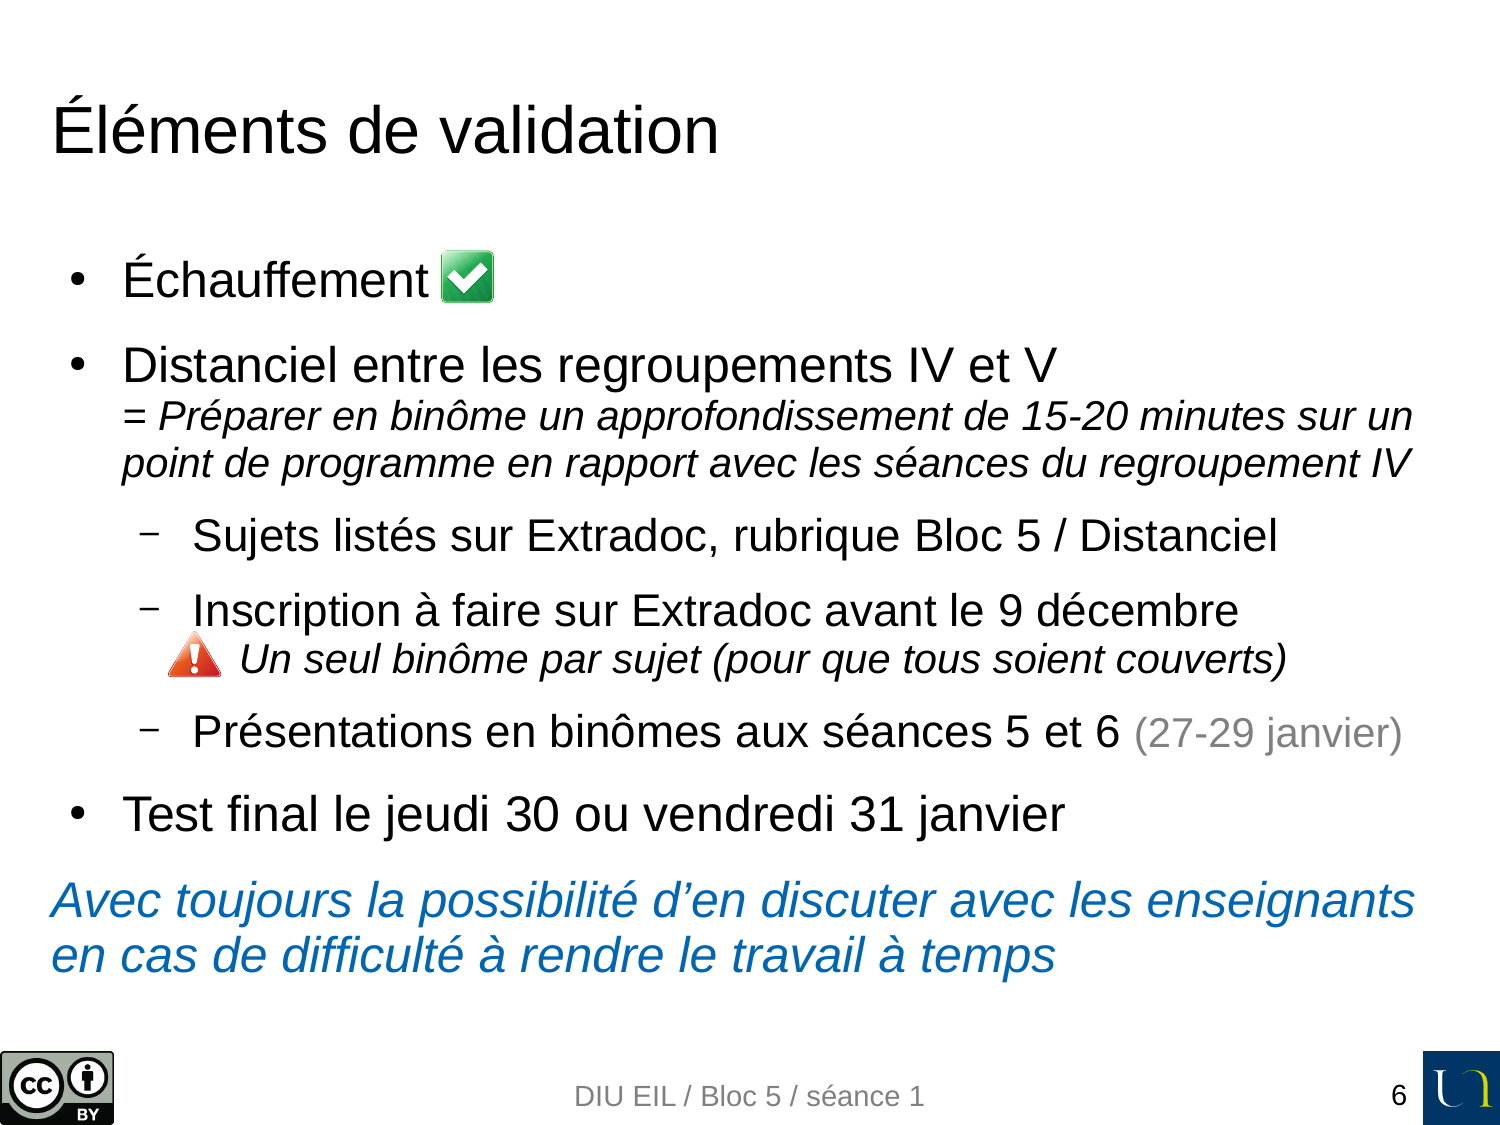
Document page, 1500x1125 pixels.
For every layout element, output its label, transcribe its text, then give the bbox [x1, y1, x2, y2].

picture [425, 236, 508, 319]
picture [0, 1051, 114, 1125]
picture [1417, 1051, 1500, 1125]
list Échauffement Distanciel entre les regroupements IV et V = Préparer en binôme un approfondissement de 15-20 minutes sur un point de programme en rapport avec les séances du regroupement IV Sujets listés sur Extradoc, rubrique Bloc 5 / Distanciel Inscription à faire sur Extradoc avant le 9 décembre Un seul binôme par sujet (pour que tous soient couverts) Présentations en binômes aux séances 5 et 6 (27-29 janvier) Test final le jeudi 30 ou vendredi 31 janvier Avec toujours la possibilité d’en discuter avec les enseignants en cas de difficulté à rendre le travail à temps [51, 252, 1449, 1064]
title Éléments de validation [51, 67, 1449, 193]
picture [159, 620, 231, 691]
